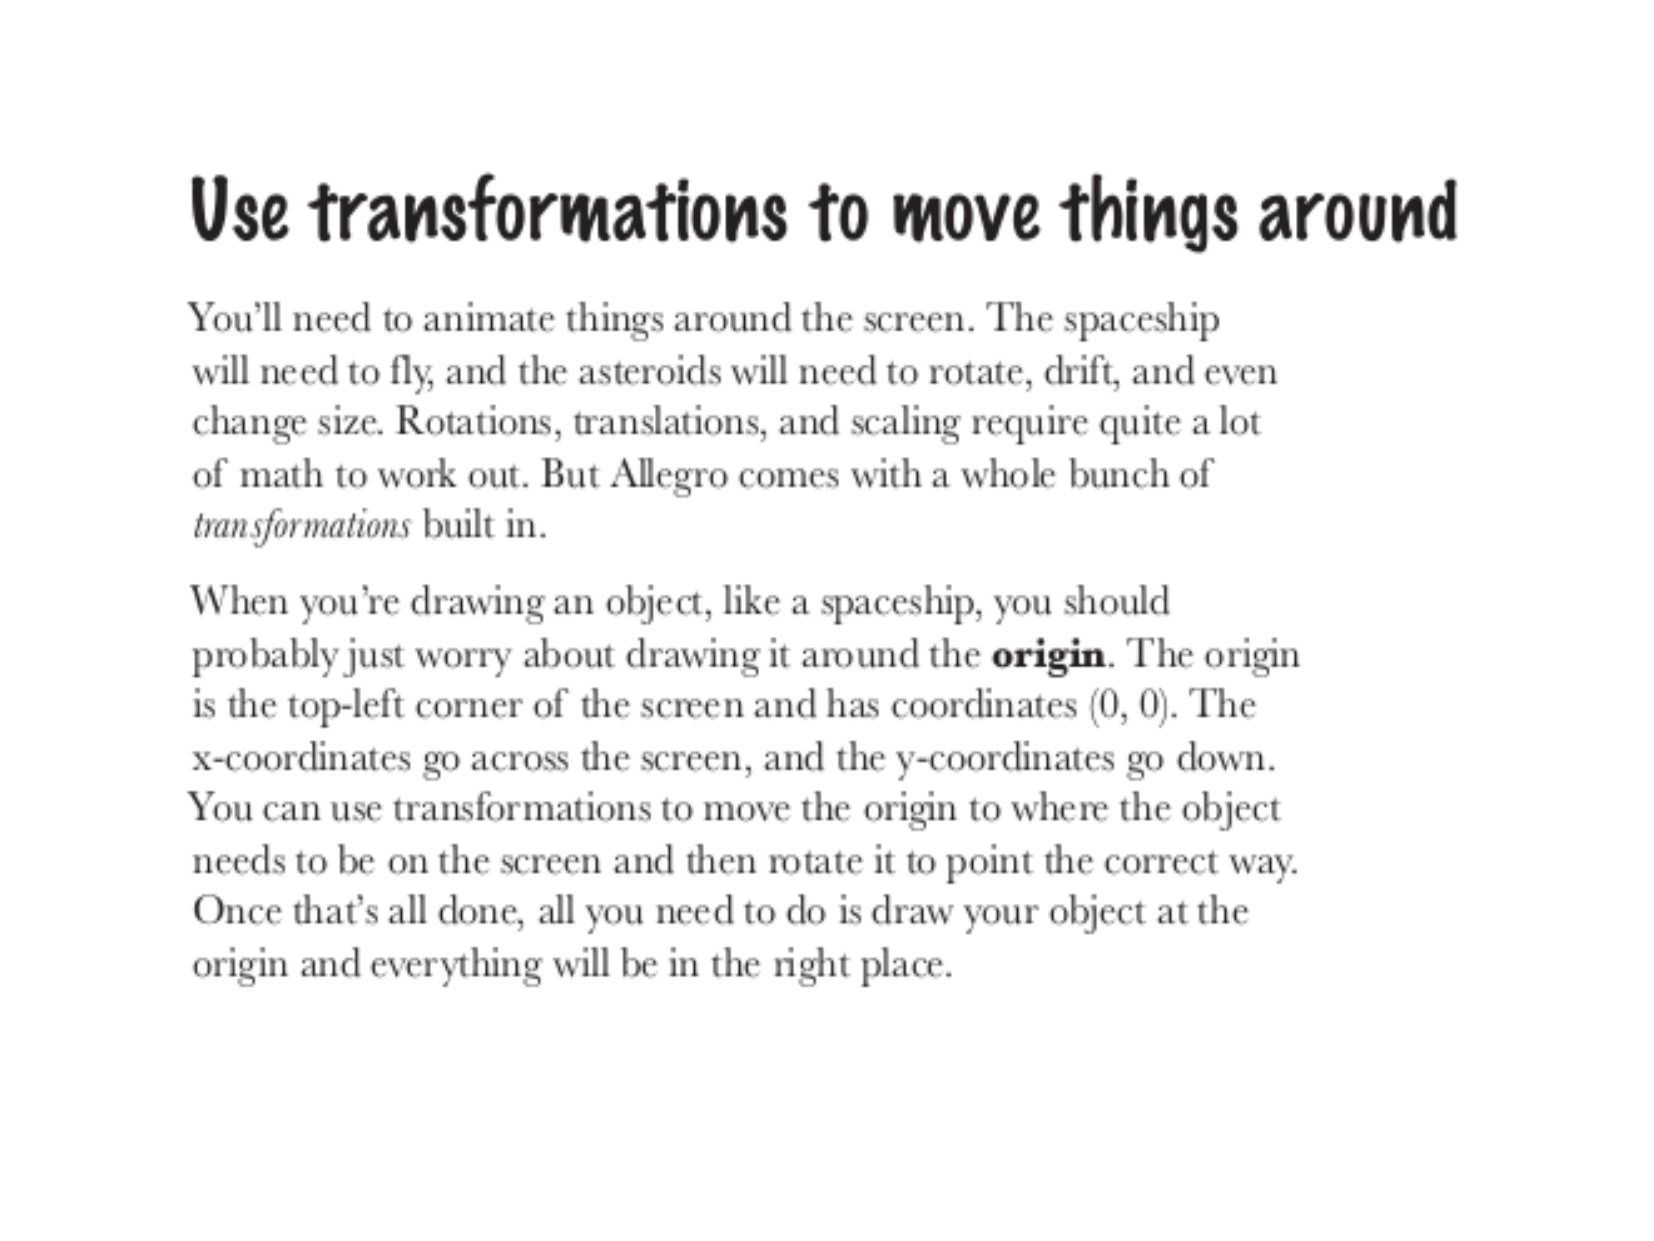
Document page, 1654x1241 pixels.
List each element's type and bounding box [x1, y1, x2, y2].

picture [153, 165, 1548, 993]
